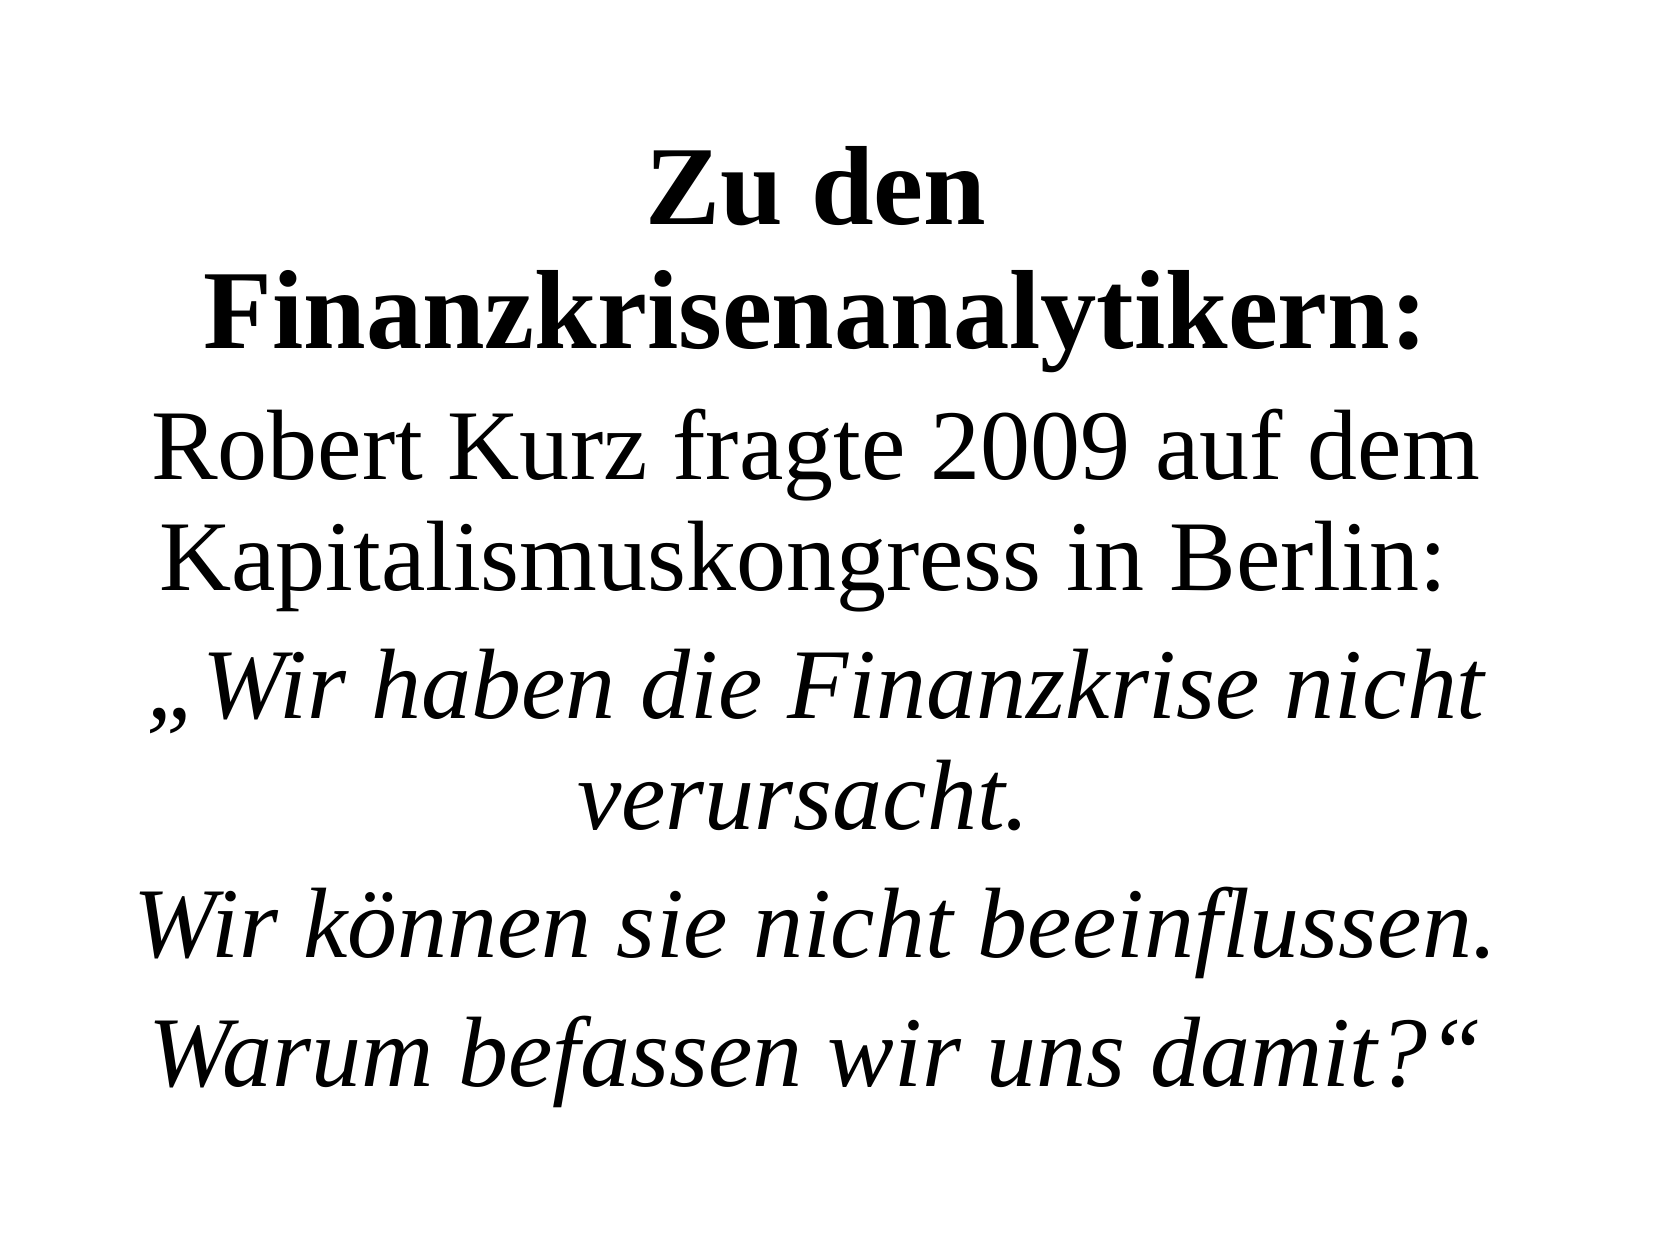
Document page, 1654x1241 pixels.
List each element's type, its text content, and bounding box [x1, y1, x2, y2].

text_box Zu den Finanzkrisenanalytikern: Robert Kurz fragte 2009 auf dem Kapitalismuskongress in Berlin: „Wir haben die Finanzkrise nicht verursacht. Wir können sie nicht beeinflussen. Warum befassen wir uns damit?“ [119, 116, 1535, 1116]
